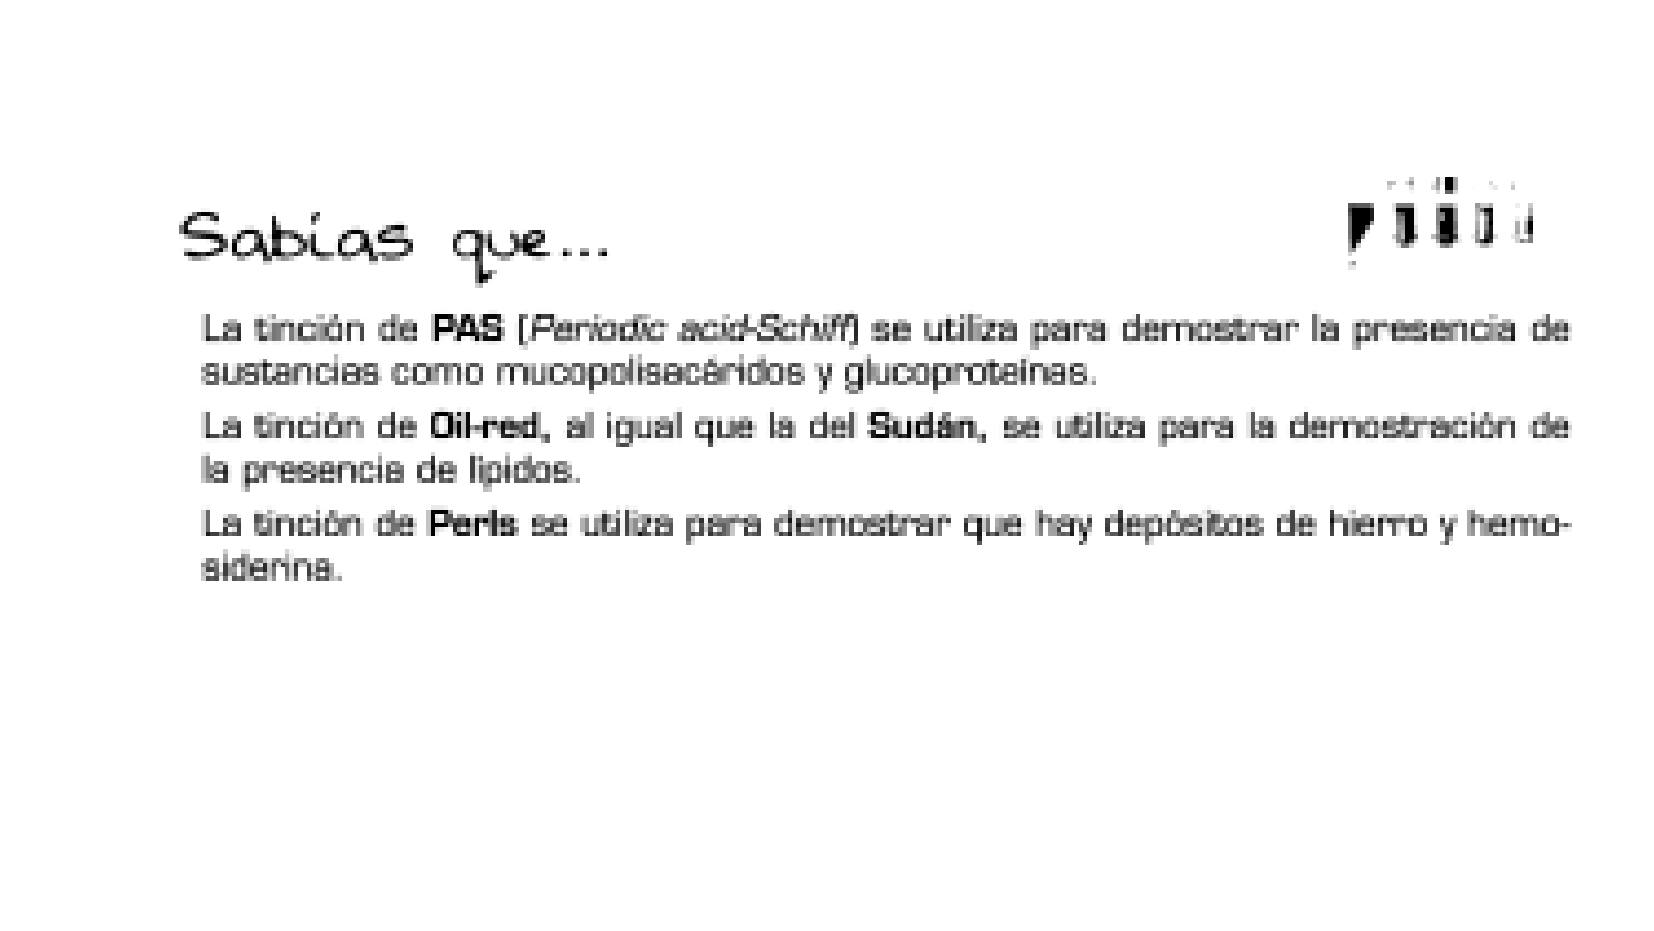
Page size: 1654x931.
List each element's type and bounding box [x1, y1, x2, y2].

picture [118, 177, 1595, 621]
